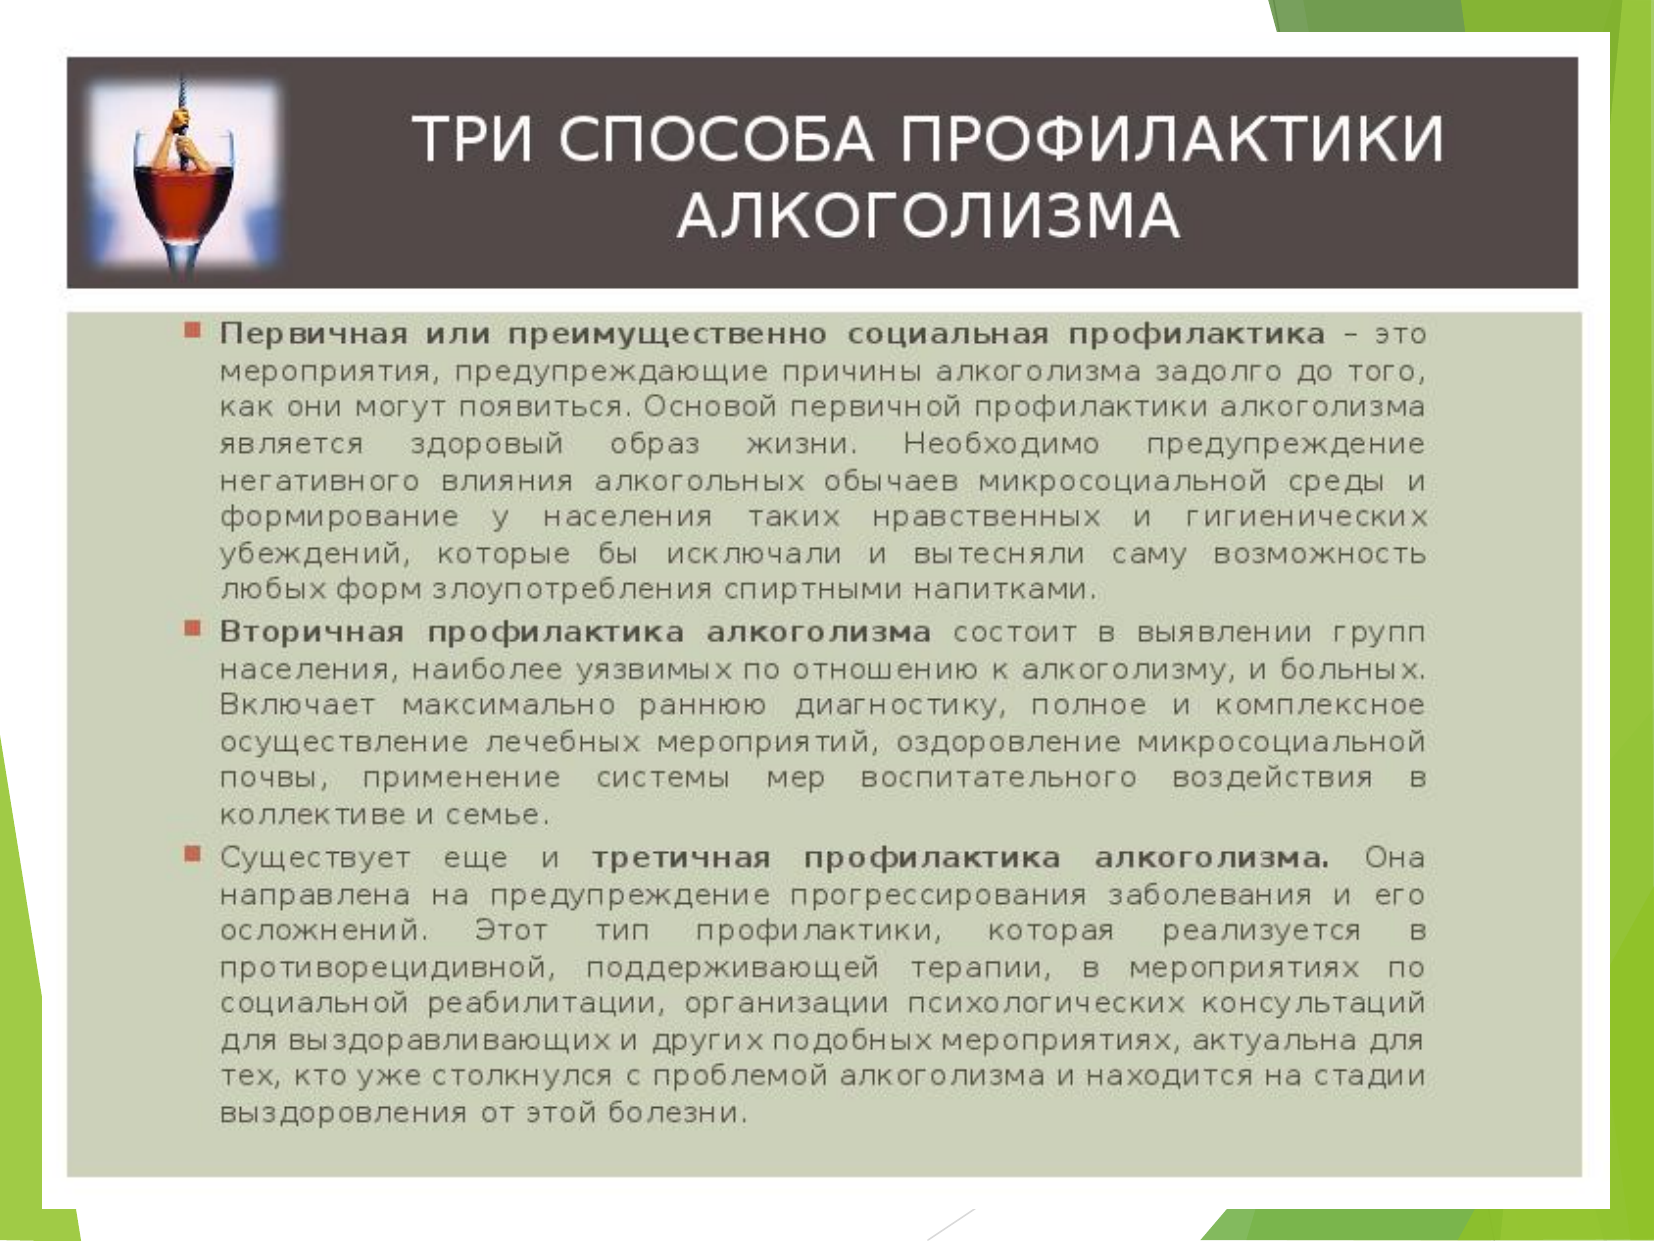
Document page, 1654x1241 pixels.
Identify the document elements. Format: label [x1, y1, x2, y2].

picture [42, 32, 1610, 1209]
